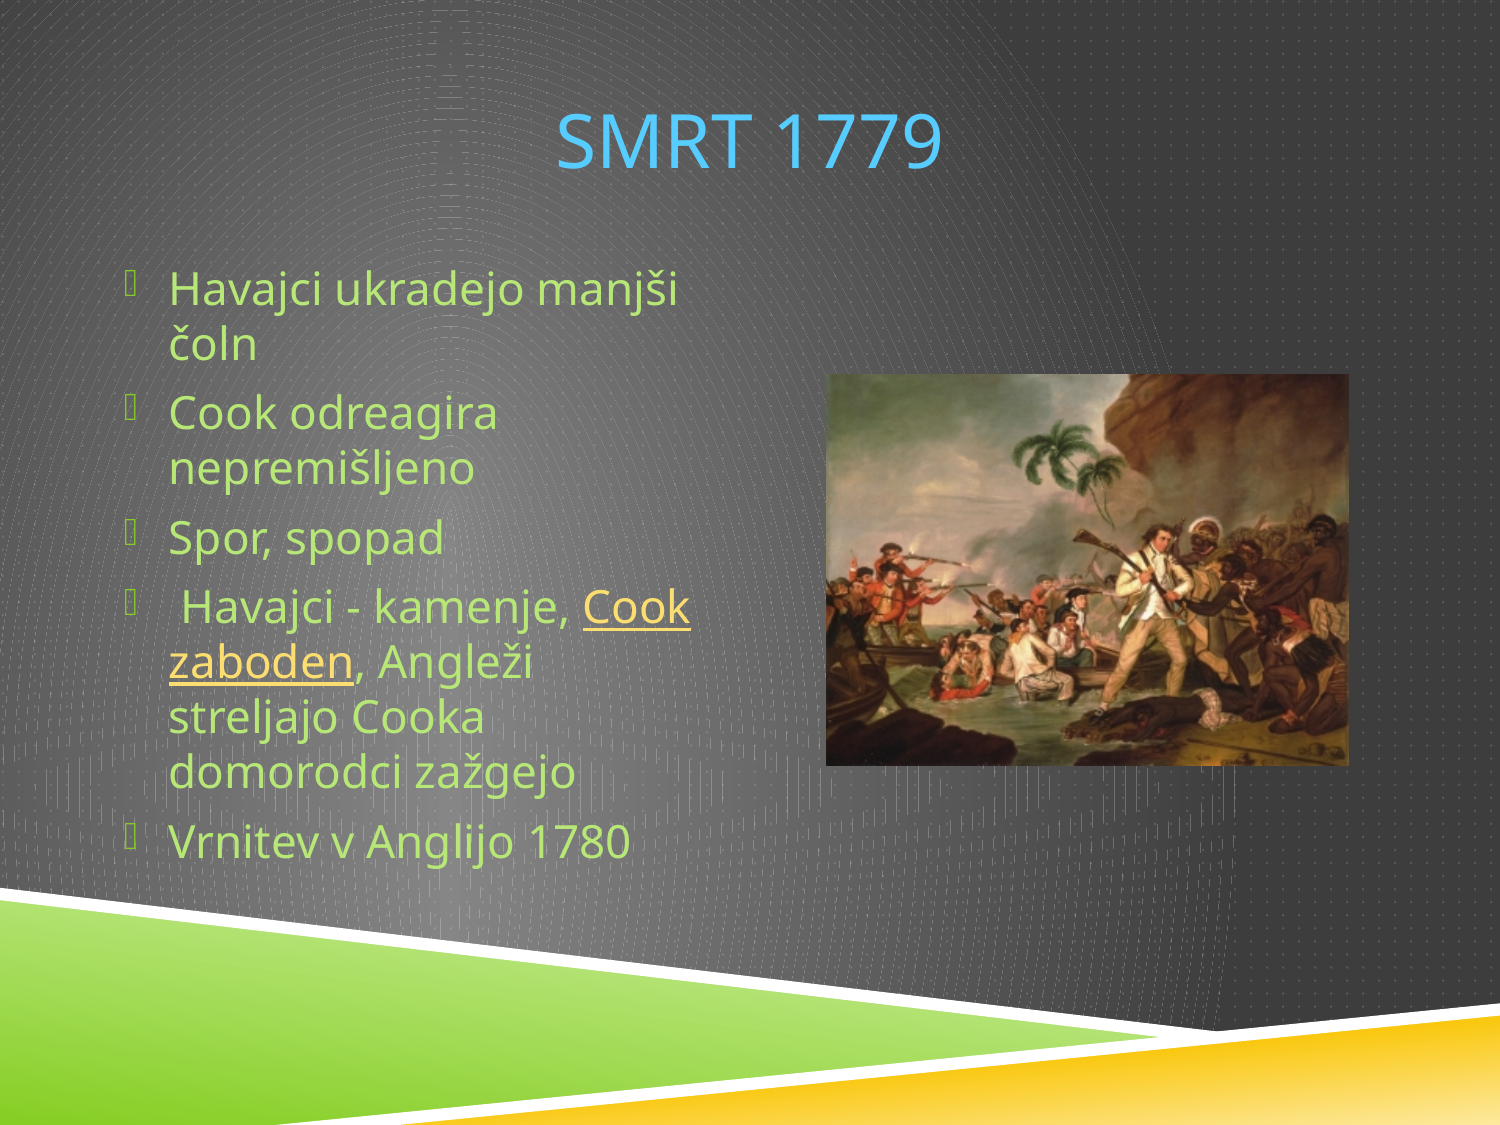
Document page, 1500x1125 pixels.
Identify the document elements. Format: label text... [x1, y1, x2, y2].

picture [826, 374, 1349, 766]
title Smrt 1779 [112, 45, 1388, 233]
list Havajci ukradejo manjši čoln Cook odreagira nepremišljeno Spor, spopad Havajci - kamenje, Cook zaboden, Angleži streljajo Cooka domorodci zažgejo Vrnitev v Anglijo 1780 [112, 251, 713, 888]
